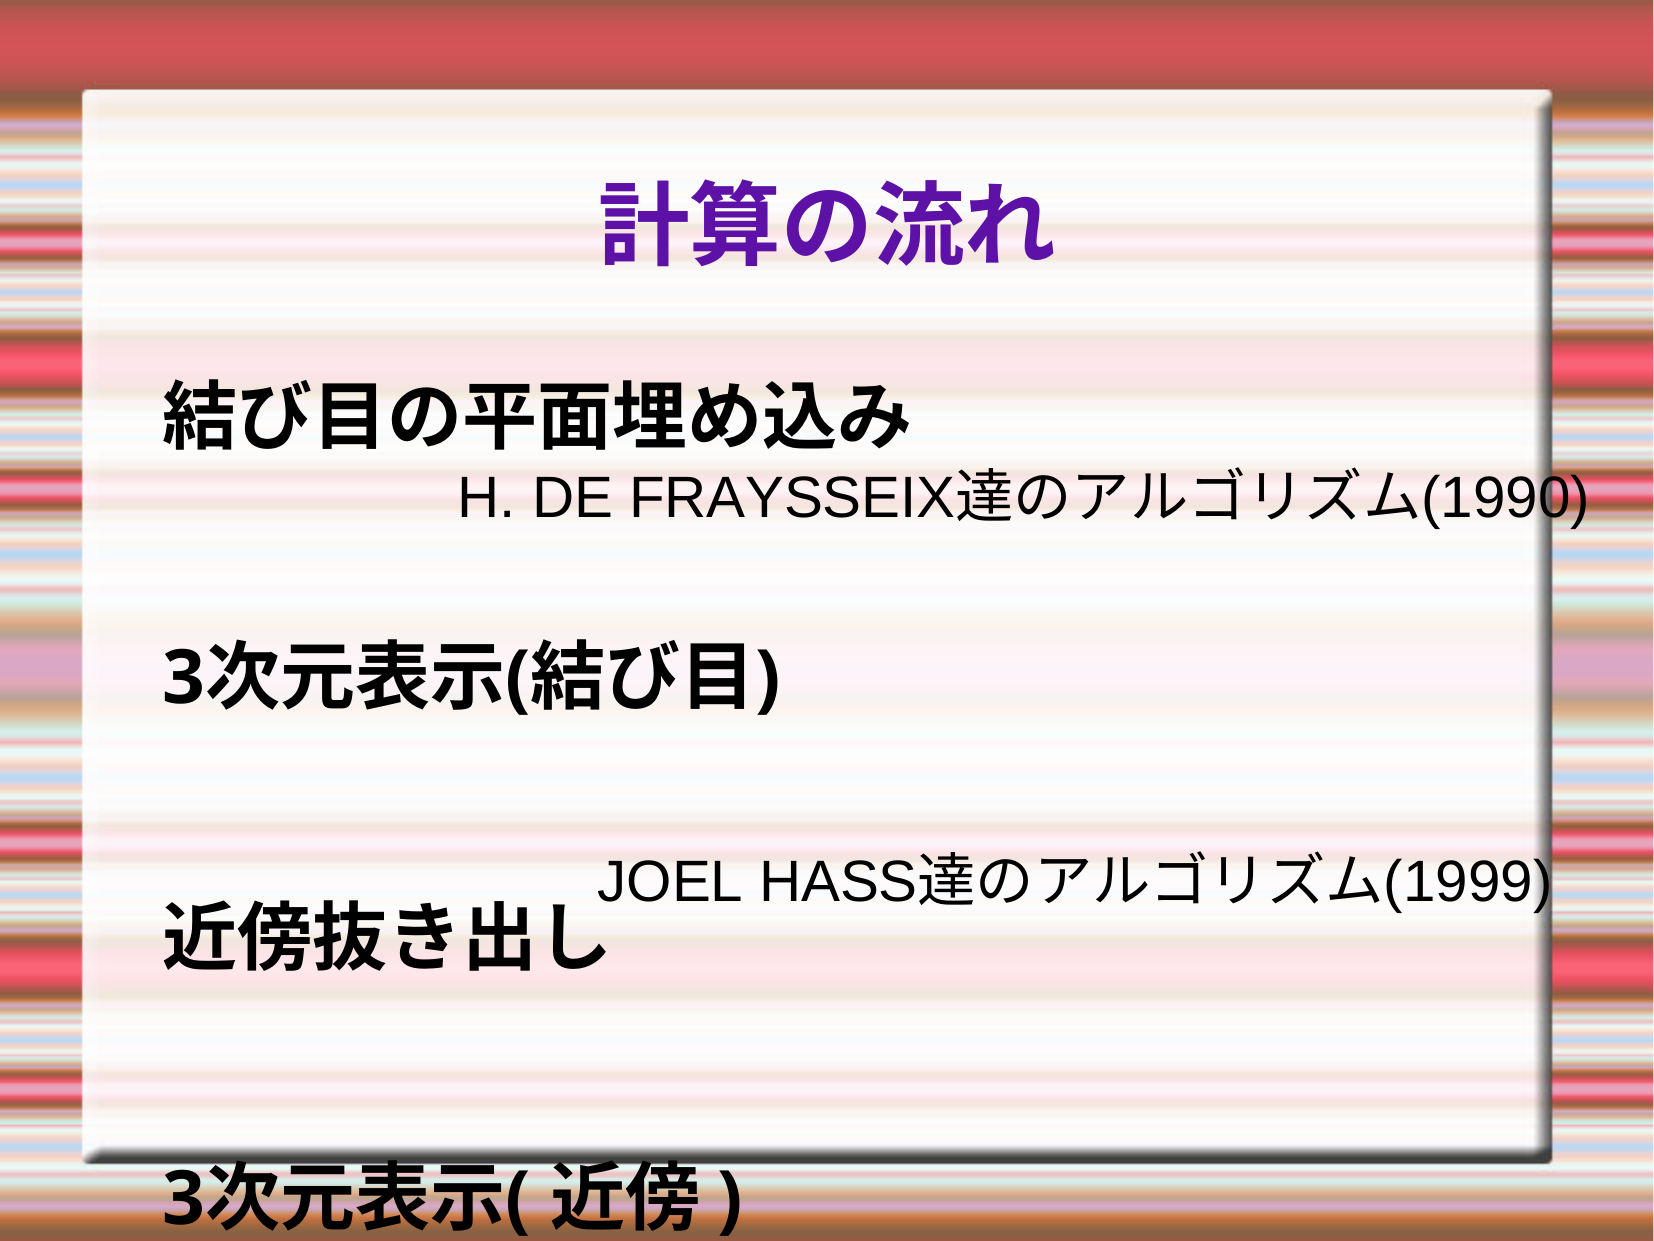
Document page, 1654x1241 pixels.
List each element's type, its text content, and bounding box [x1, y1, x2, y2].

text_box H. DE FRAYSSEIX達のアルゴリズム(1990) [442, 442, 1568, 523]
picture [0, 0, 1654, 1241]
title 計算の流れ [121, 114, 1534, 322]
text_box JOEL HASS達のアルゴリズム(1999) [582, 826, 1531, 907]
text_box 結び目の平面埋め込み 3次元表示(結び目) 近傍抜き出し 3次元表示( 近傍 ) [147, 349, 918, 1184]
